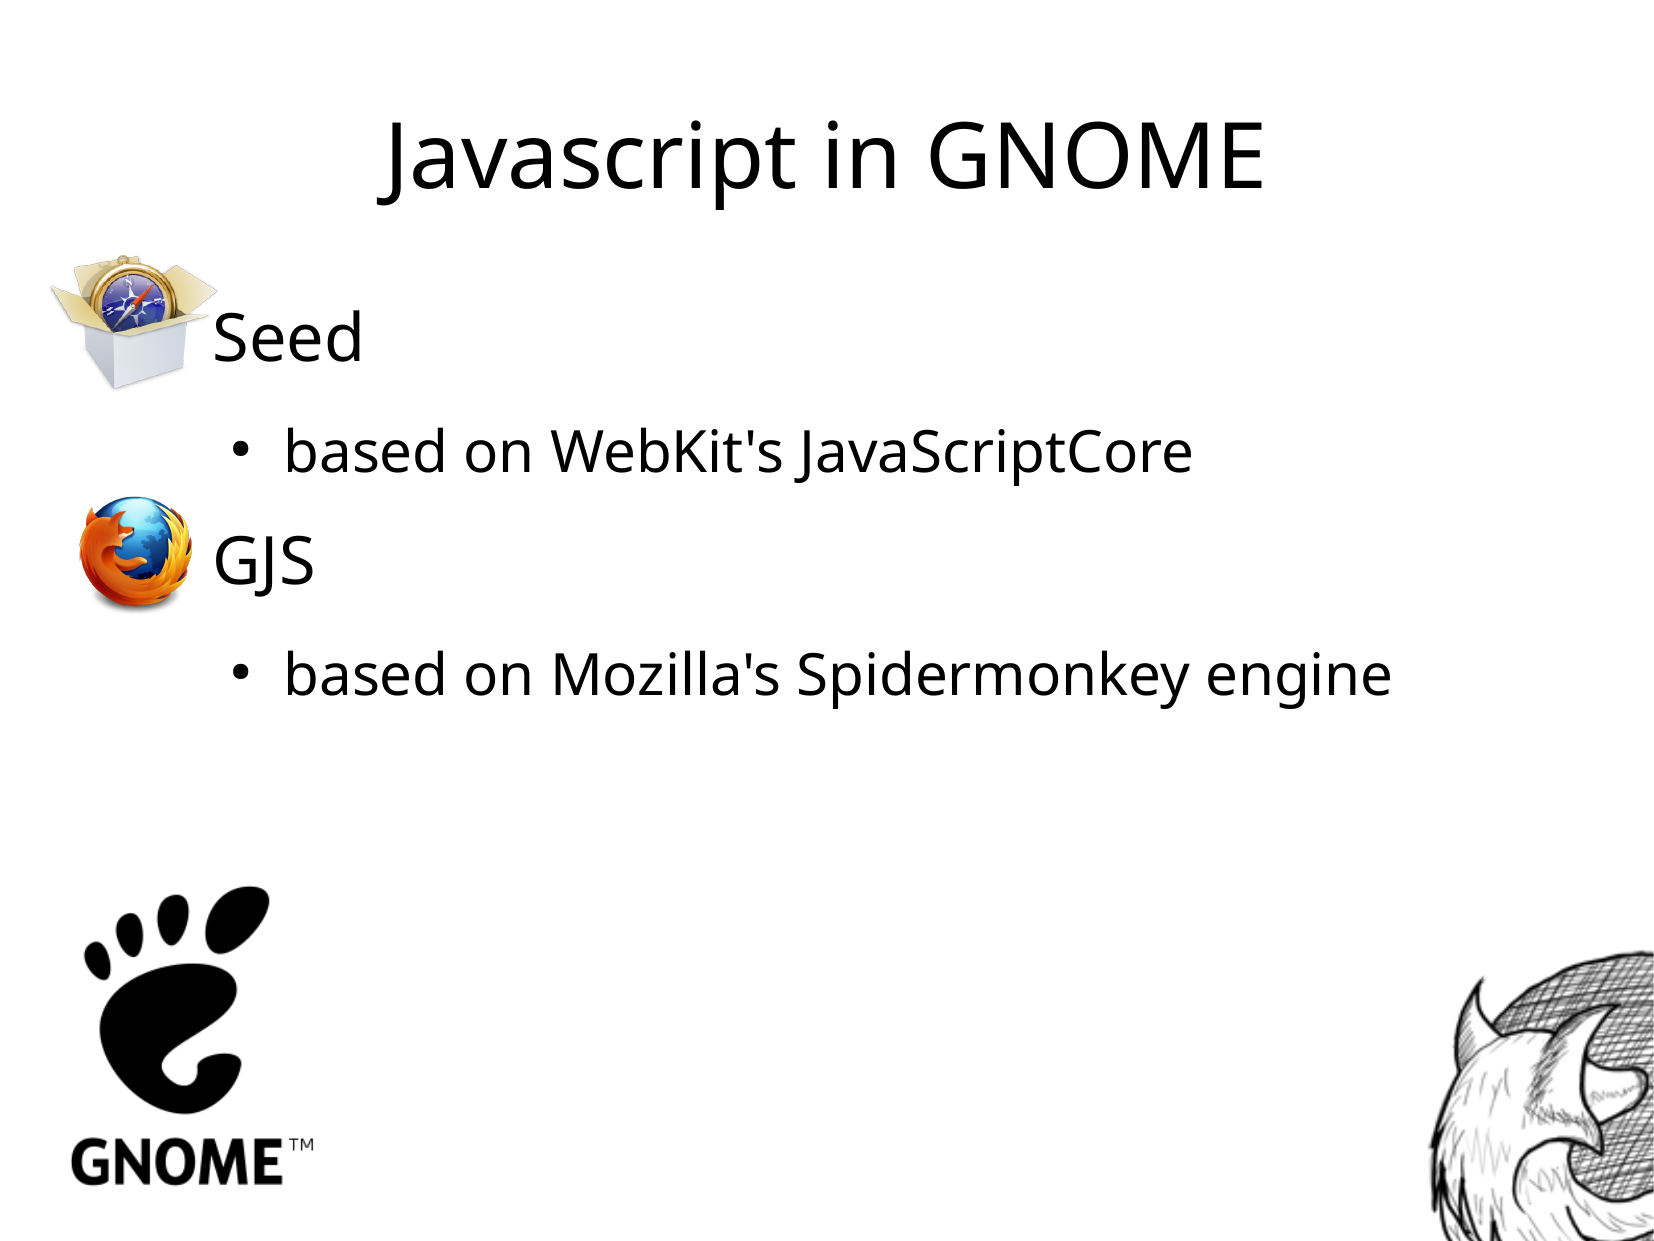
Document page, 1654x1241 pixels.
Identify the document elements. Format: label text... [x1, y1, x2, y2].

picture [47, 253, 219, 393]
picture [1386, 915, 1654, 1241]
title Javascript in GNOME [82, 49, 1571, 257]
picture [76, 496, 195, 615]
picture [60, 875, 325, 1197]
list Seed based on WebKit's JavaScriptCore GJS based on Mozilla's Spidermonkey engine [141, 290, 1630, 1109]
